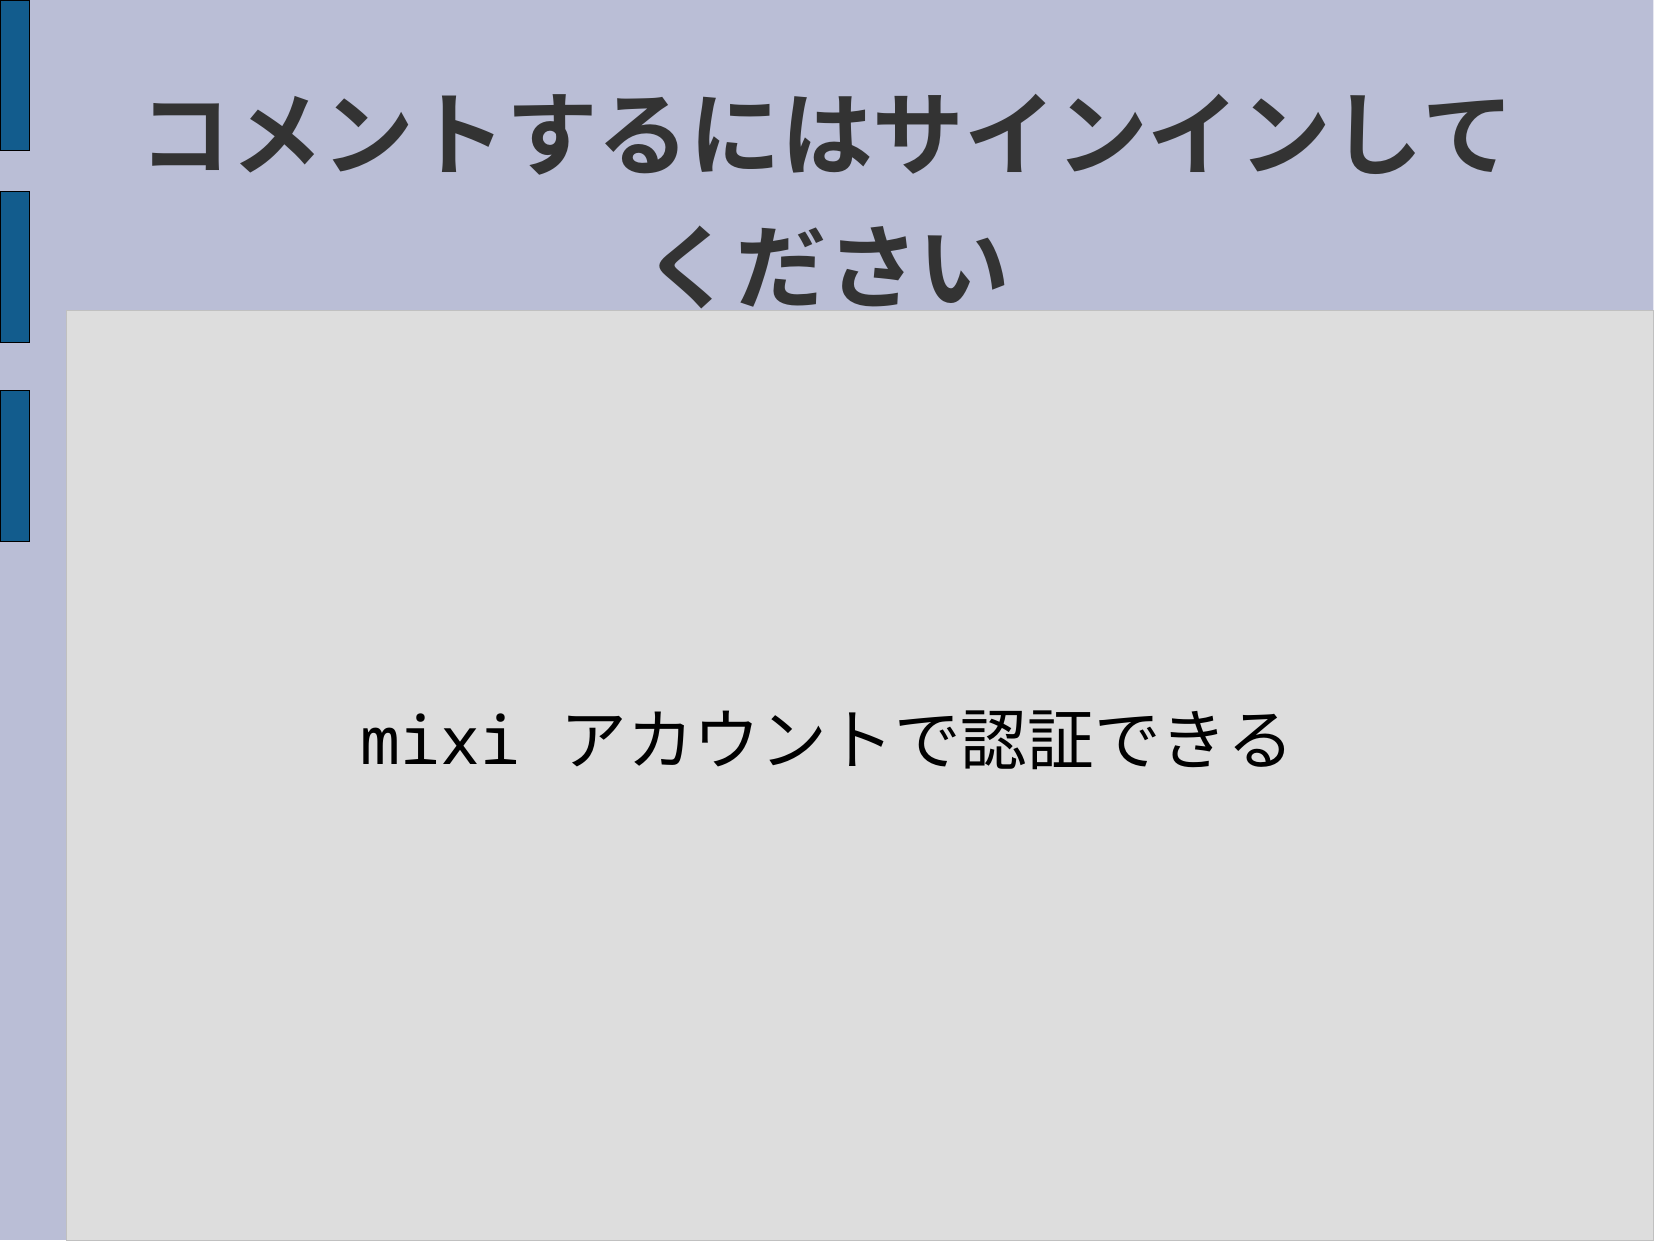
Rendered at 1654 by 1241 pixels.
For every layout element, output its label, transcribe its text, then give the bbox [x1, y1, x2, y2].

title コメントするにはサインインしてください [121, 94, 1534, 295]
subtitle mixi アカウントで認証できる [121, 352, 1534, 1119]
